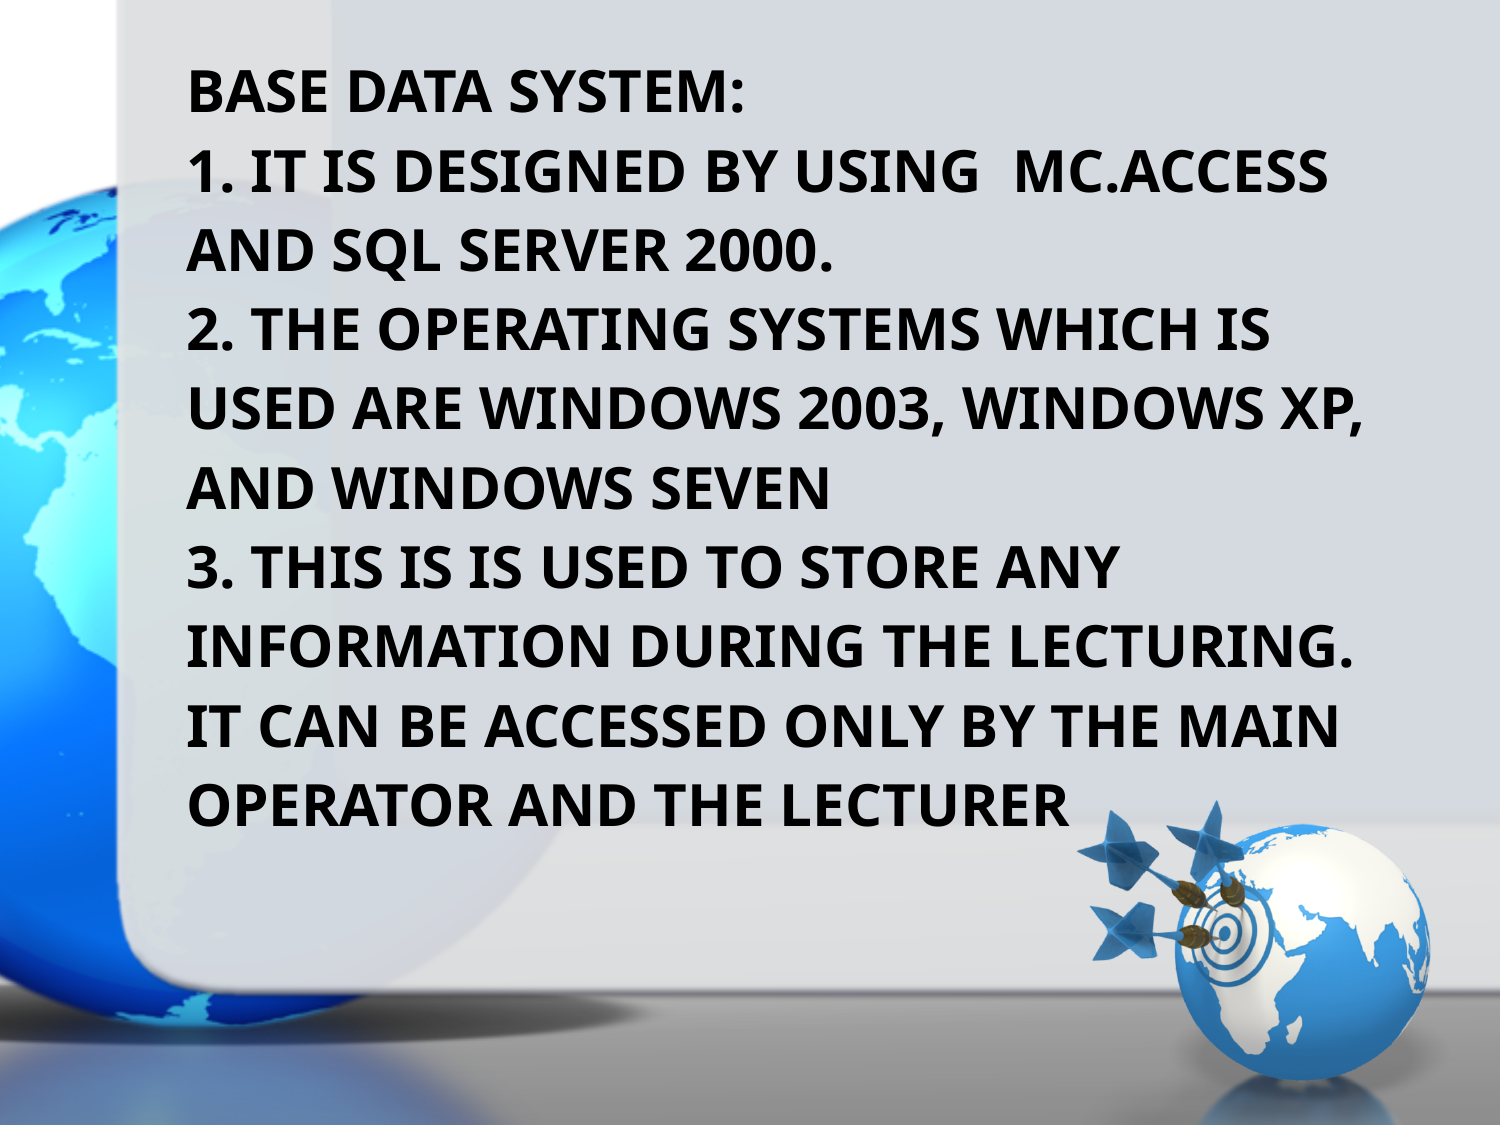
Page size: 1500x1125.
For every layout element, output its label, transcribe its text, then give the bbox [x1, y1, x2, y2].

title BASE DATA SYSTEM: 1. IT IS DESIGNED BY USING MC.ACCESS AND SQL SERVER 2000. 2. THE OPERATING SYSTEMS WHICH IS USED ARE WINDOWS 2003, WINDOWS XP, AND WINDOWS SEVEN 3. THIS IS IS USED TO STORE ANY INFORMATION DURING THE LECTURING. IT CAN BE ACCESSED ONLY BY THE MAIN OPERATOR AND THE LECTURER [171, 43, 1447, 1039]
picture [0, 0, 1500, 1125]
